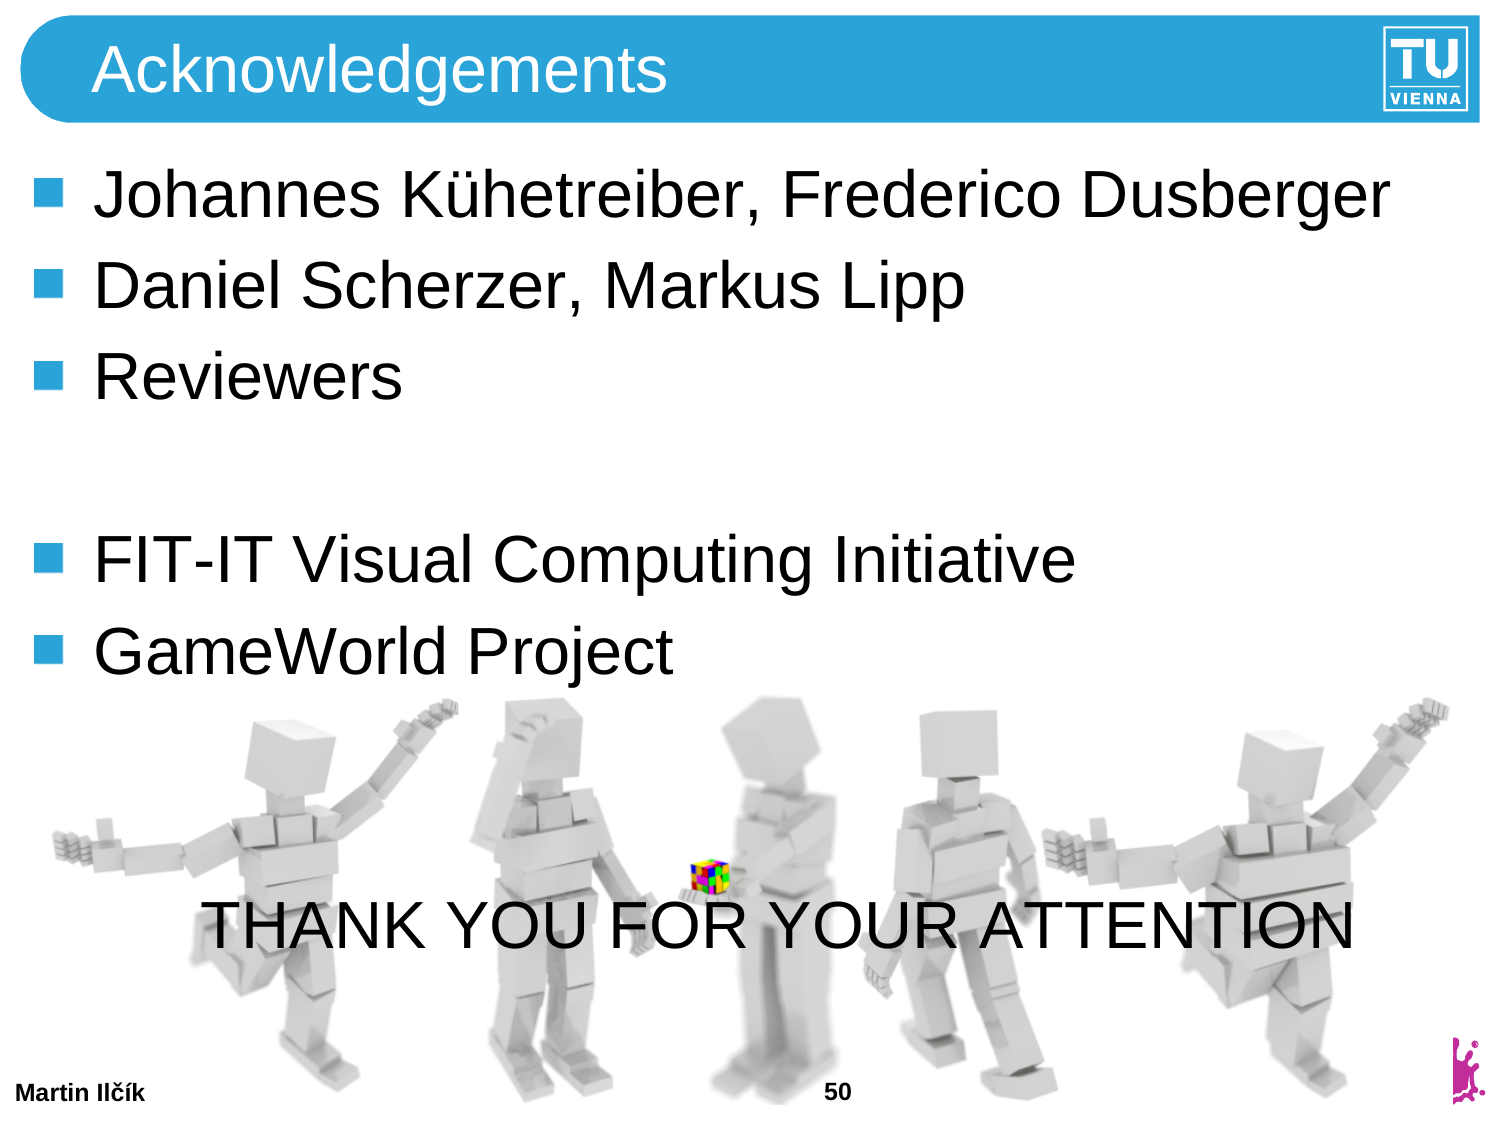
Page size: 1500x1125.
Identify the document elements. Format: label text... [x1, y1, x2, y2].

picture [47, 1062, 1453, 1106]
text_box 50 [749, 1067, 927, 1117]
text_box Martin Ilčík [0, 1068, 617, 1117]
title Acknowledgements [76, 7, 1350, 132]
list Johannes Kühetreiber, Frederico Dusberger Daniel Scherzer, Markus Lipp Reviewers FIT-IT Visual Computing Initiative GameWorld Project THANK YOU FOR YOUR ATTENTION [19, 148, 1481, 1062]
